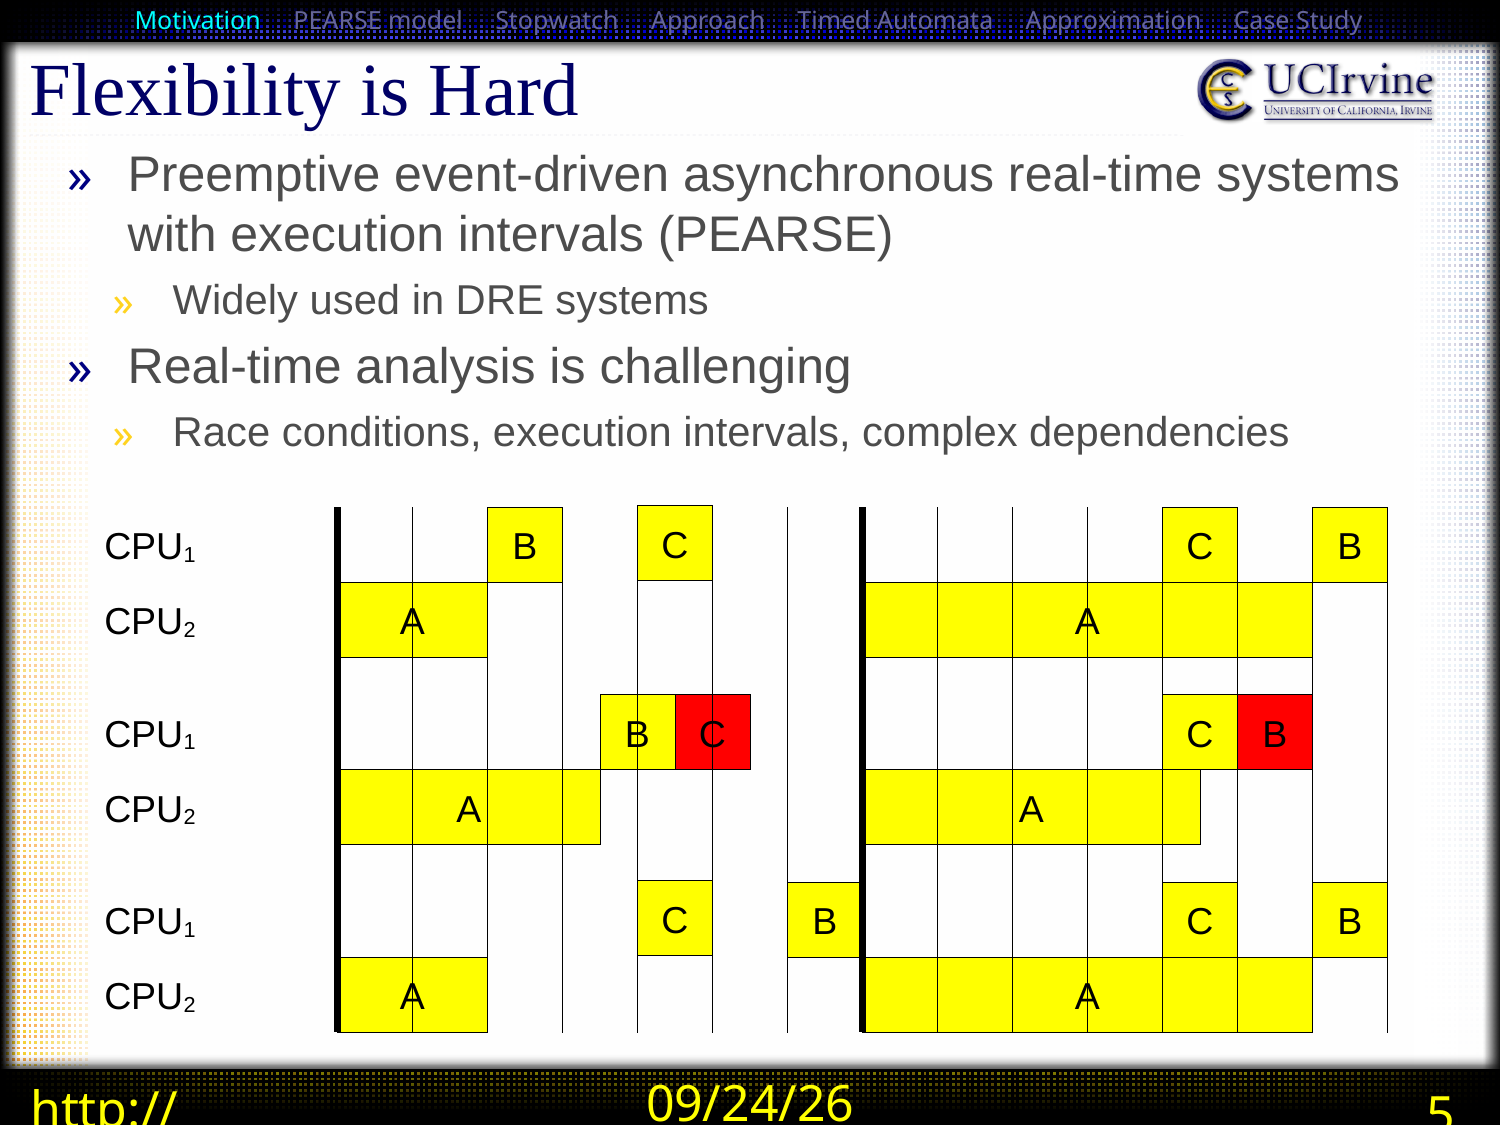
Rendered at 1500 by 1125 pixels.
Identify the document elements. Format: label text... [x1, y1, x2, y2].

text_box A [1163, 770, 1201, 845]
text_box C [1163, 507, 1237, 583]
text_box A [341, 582, 412, 658]
text_box A [1088, 769, 1162, 845]
text_box B [1238, 694, 1312, 770]
text_box C [637, 505, 713, 581]
text_box A [407, 611, 412, 624]
text_box A [1163, 583, 1237, 658]
text_box CPU1 [75, 507, 226, 582]
text_box CPU2 [75, 582, 226, 658]
text_box Motivation PEARSE model Stopwatch Approach Timed Automata Approximation Case Study [14, 4, 1485, 35]
text_box C [703, 724, 712, 744]
text_box A [866, 769, 937, 845]
text_box A [866, 582, 937, 658]
text_box CPU1 [75, 694, 226, 769]
text_box B [631, 735, 637, 744]
text_box C [713, 694, 751, 770]
text_box A [563, 769, 601, 845]
text_box A [1082, 611, 1087, 624]
text_box C [637, 880, 713, 956]
text_box A [1013, 582, 1087, 658]
text_box C [675, 694, 712, 770]
text_box A [938, 582, 1012, 658]
text_box B [638, 694, 675, 770]
picture [105, 1103, 119, 1124]
text_box A [1088, 582, 1162, 658]
text_box A [938, 769, 1012, 845]
text_box CPU1 [75, 882, 226, 957]
text_box CPU2 [75, 957, 226, 1033]
text_box B [600, 694, 637, 770]
text_box B [638, 735, 643, 744]
text_box B [488, 507, 562, 583]
title Flexibility is Hard [15, 35, 1186, 145]
text_box C [1163, 694, 1237, 770]
text_box B [631, 724, 637, 732]
text_box A [413, 582, 487, 658]
picture [39, 1103, 53, 1125]
text_box A [413, 769, 487, 845]
text_box B [1313, 507, 1387, 583]
picture [0, 0, 1500, 1125]
text_box A [1238, 582, 1312, 658]
text_box CPU2 [75, 769, 226, 845]
list Preemptive event-driven asynchronous real-time systems with execution intervals (PEARSE) Widely used in DRE systems Real-time analysis is challenging Race conditions, execution intervals, complex dependencies [52, 135, 1448, 1081]
text_box A [341, 769, 412, 845]
text_box A [1013, 769, 1087, 845]
text_box A [488, 769, 562, 845]
